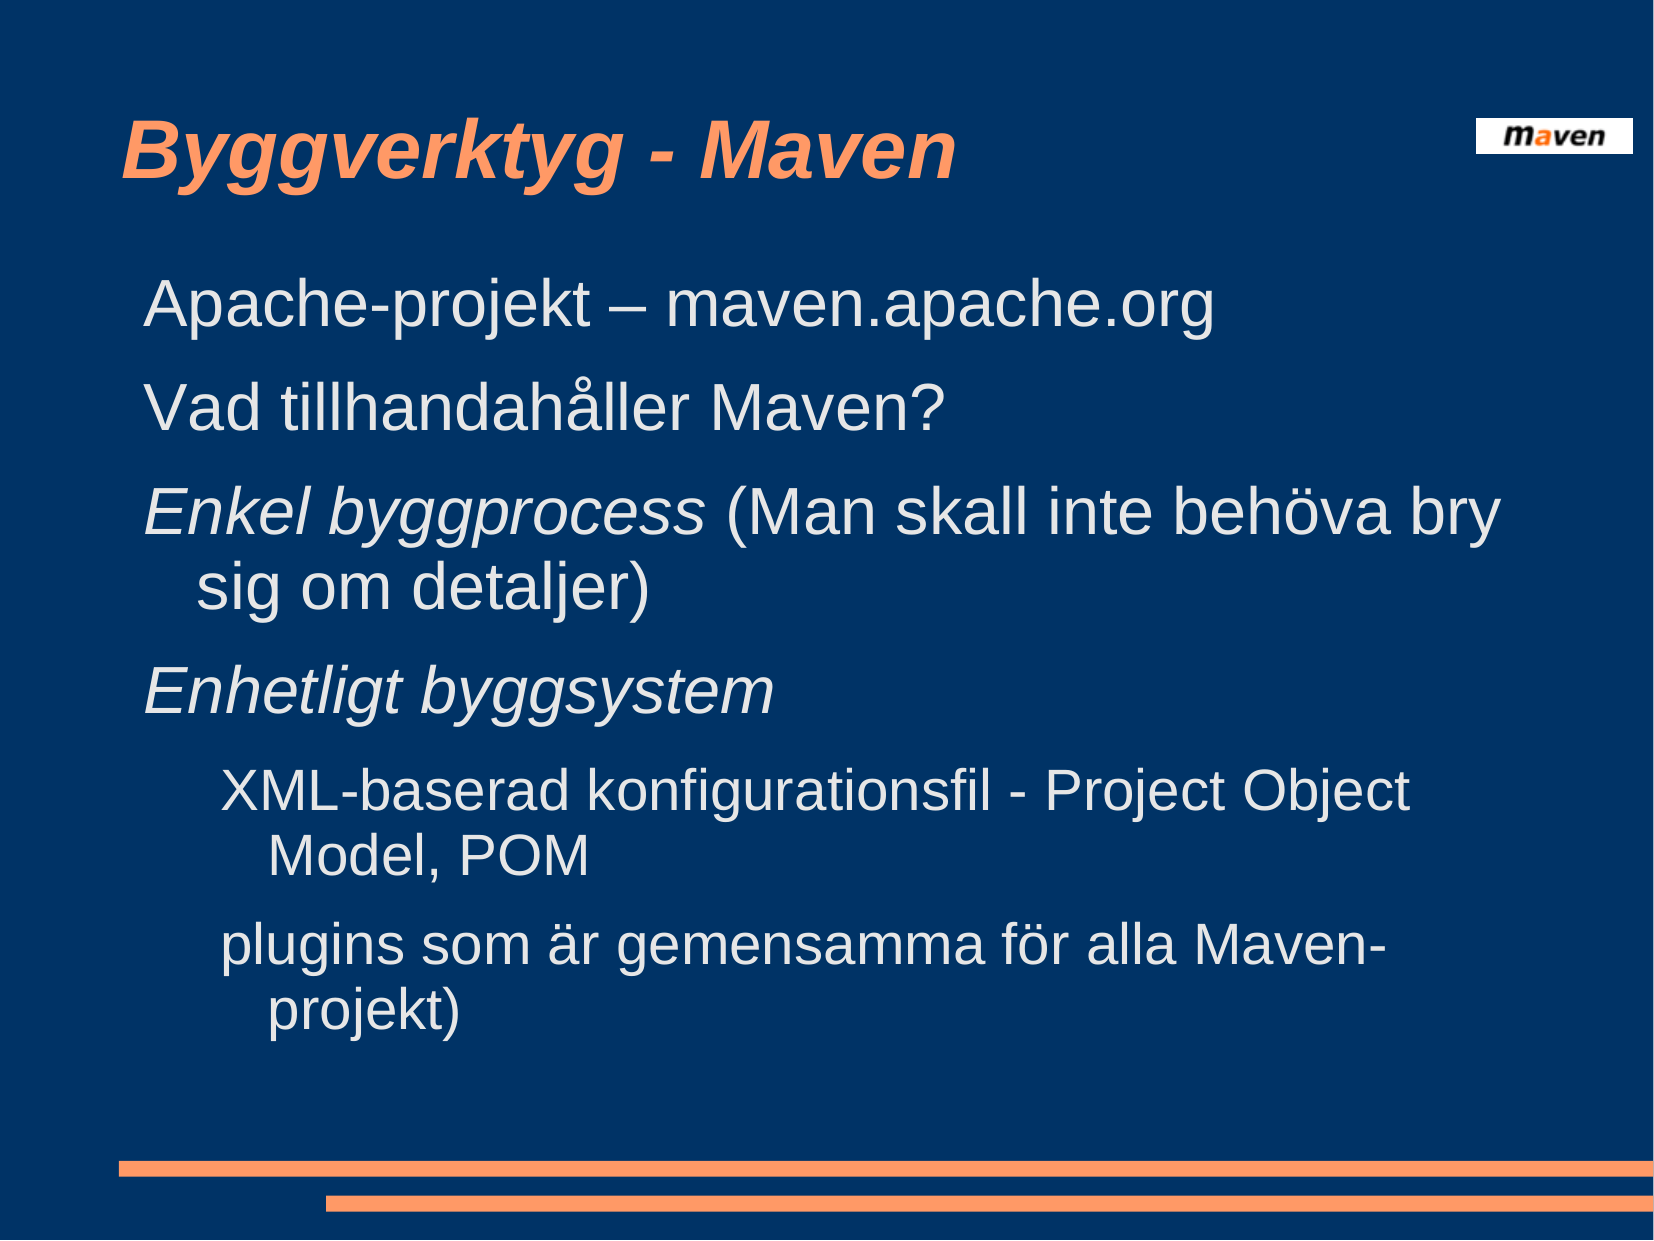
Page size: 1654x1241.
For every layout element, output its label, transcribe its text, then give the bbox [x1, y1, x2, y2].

picture [1476, 118, 1633, 155]
title Byggverktyg - Maven [121, 46, 1534, 254]
list Apache-projekt – maven.apache.org Vad tillhandahåller Maven? Enkel byggprocess (Man skall inte behöva bry sig om detaljer) Enhetligt byggsystem XML-baserad konfigurationsfil - Project Object Model, POM plugins som är gemensamma för alla Maven-projekt) [125, 265, 1565, 1218]
